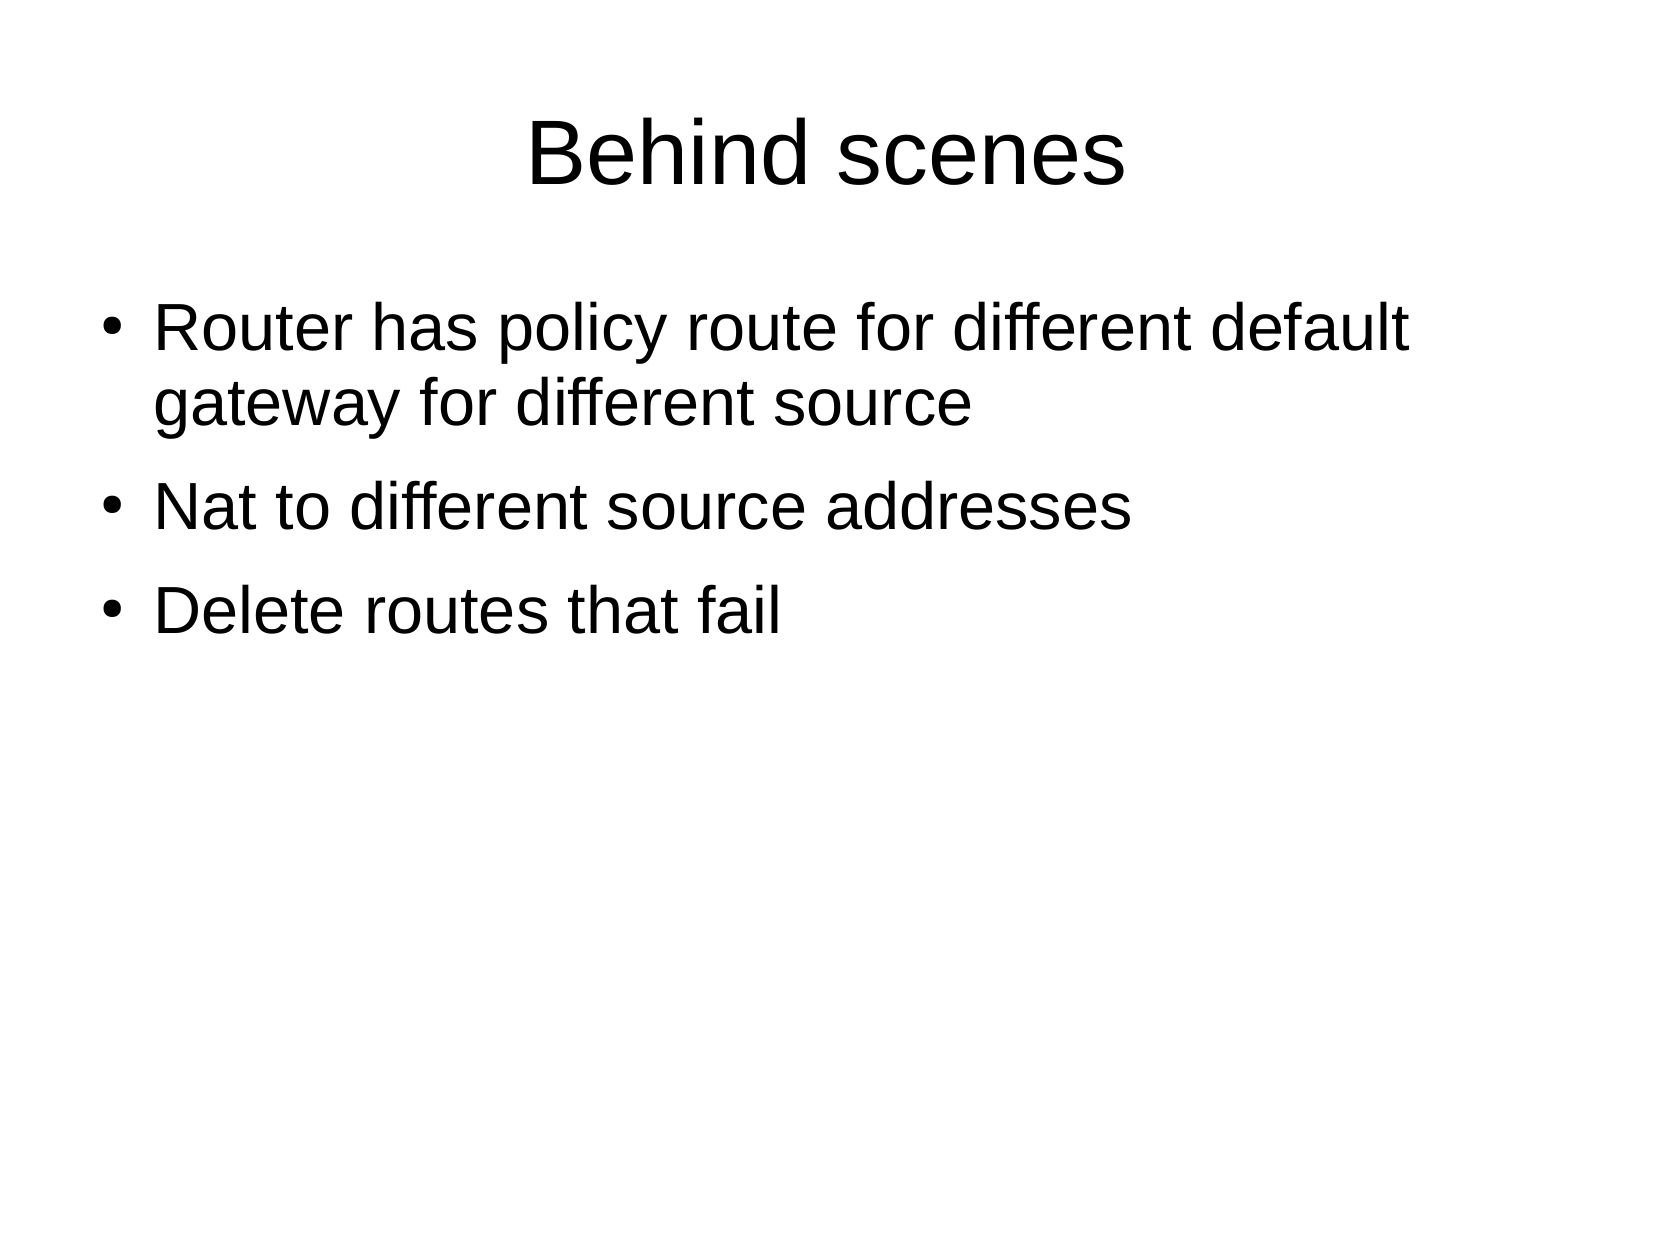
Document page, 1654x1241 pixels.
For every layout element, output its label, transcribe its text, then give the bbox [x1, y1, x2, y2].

list Router has policy route for different default gateway for different source Nat to different source addresses Delete routes that fail [82, 290, 1571, 1010]
title Behind scenes [82, 49, 1571, 257]
